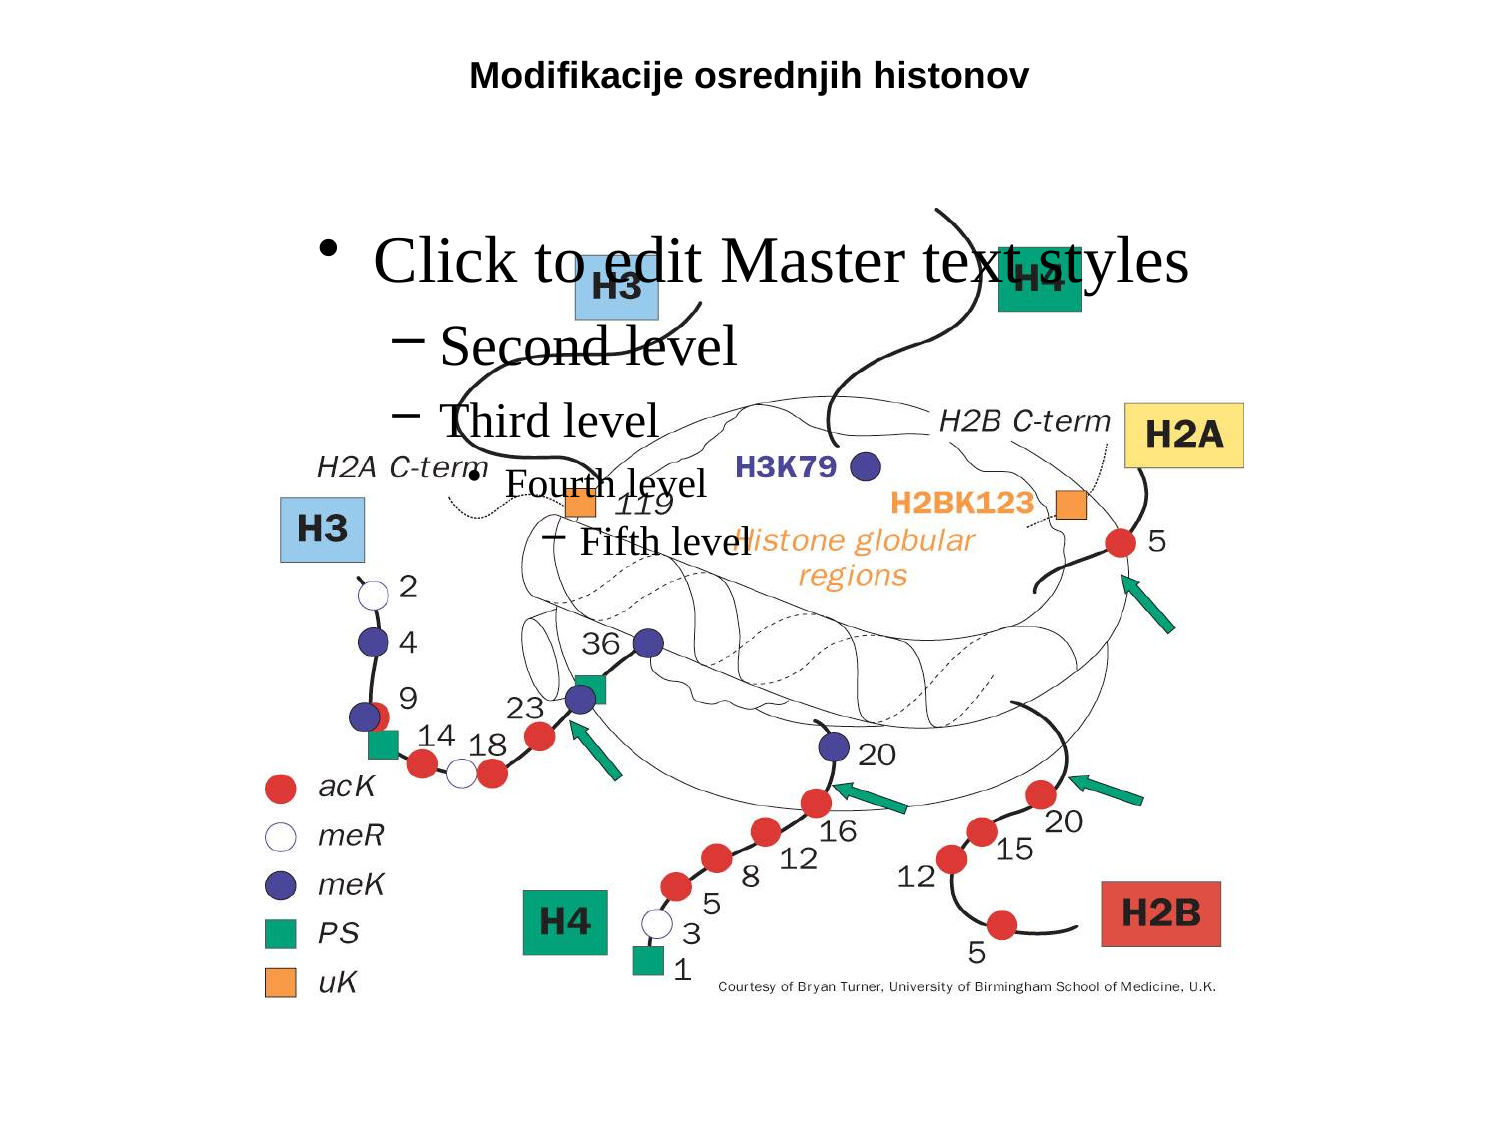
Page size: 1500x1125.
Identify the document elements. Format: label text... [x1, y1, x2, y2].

title Modifikacije osrednjih histonov [112, 42, 1388, 104]
picture [265, 208, 1244, 1000]
